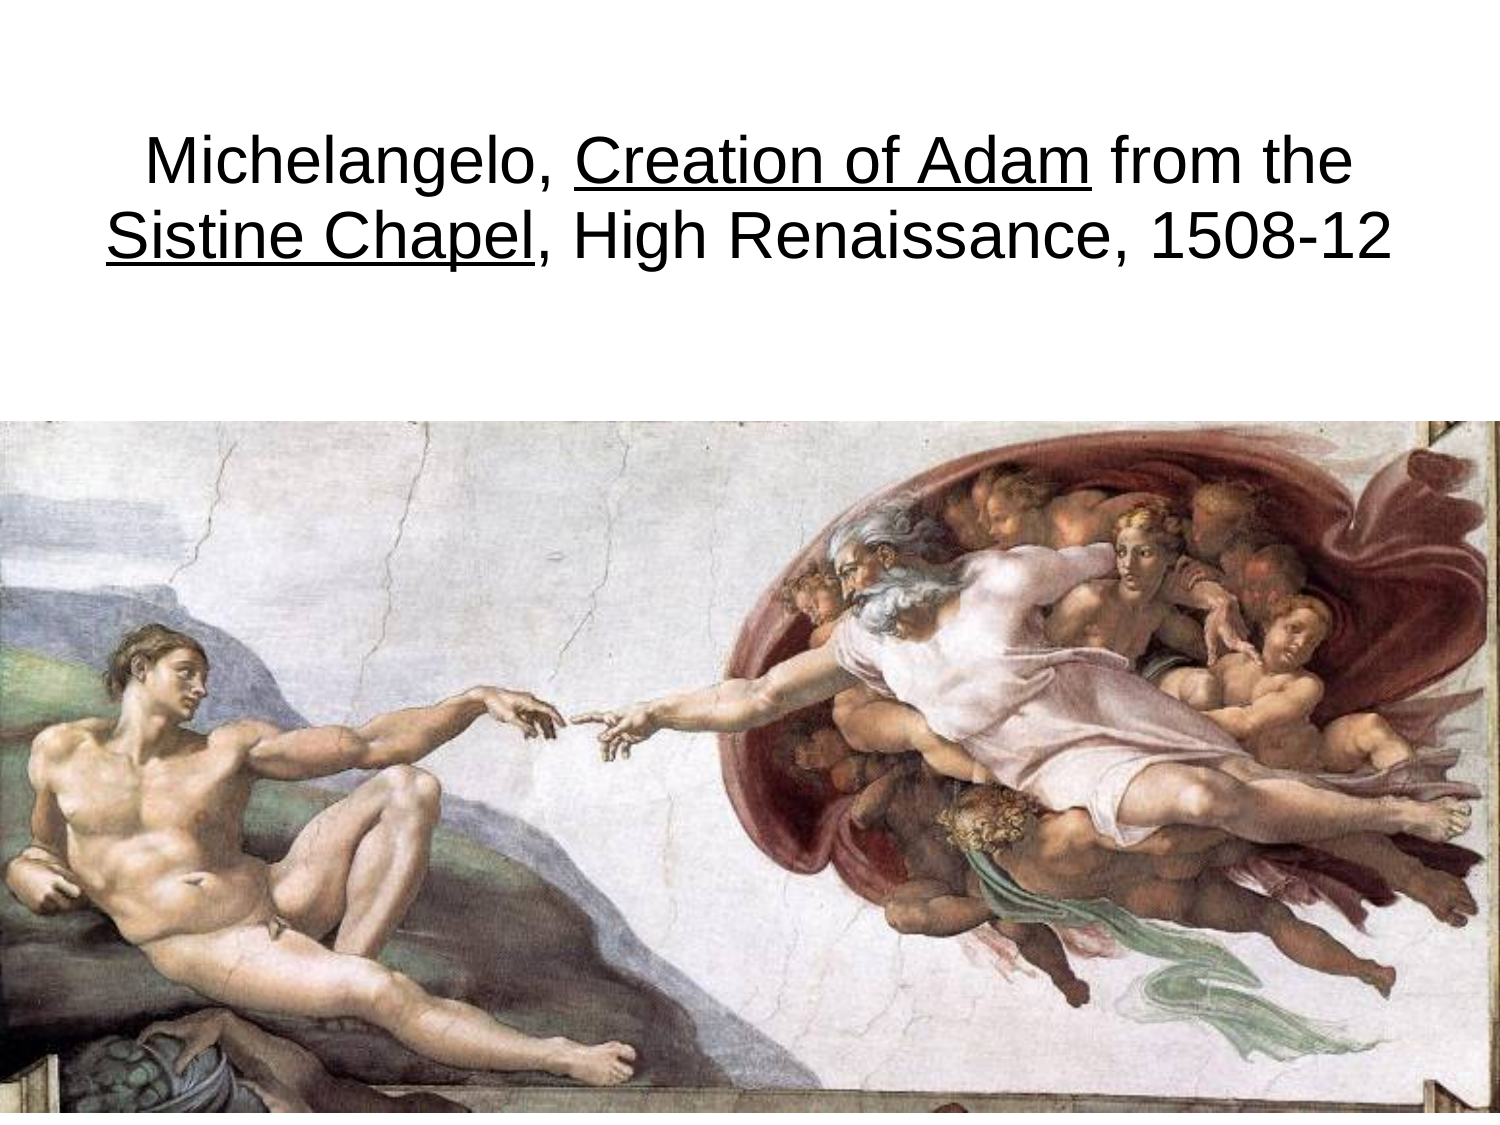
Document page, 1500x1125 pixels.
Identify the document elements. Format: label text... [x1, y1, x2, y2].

picture [0, 421, 1500, 1113]
title Michelangelo, Creation of Adam from the Sistine Chapel, High Renaissance, 1508-12 [75, 45, 1426, 351]
